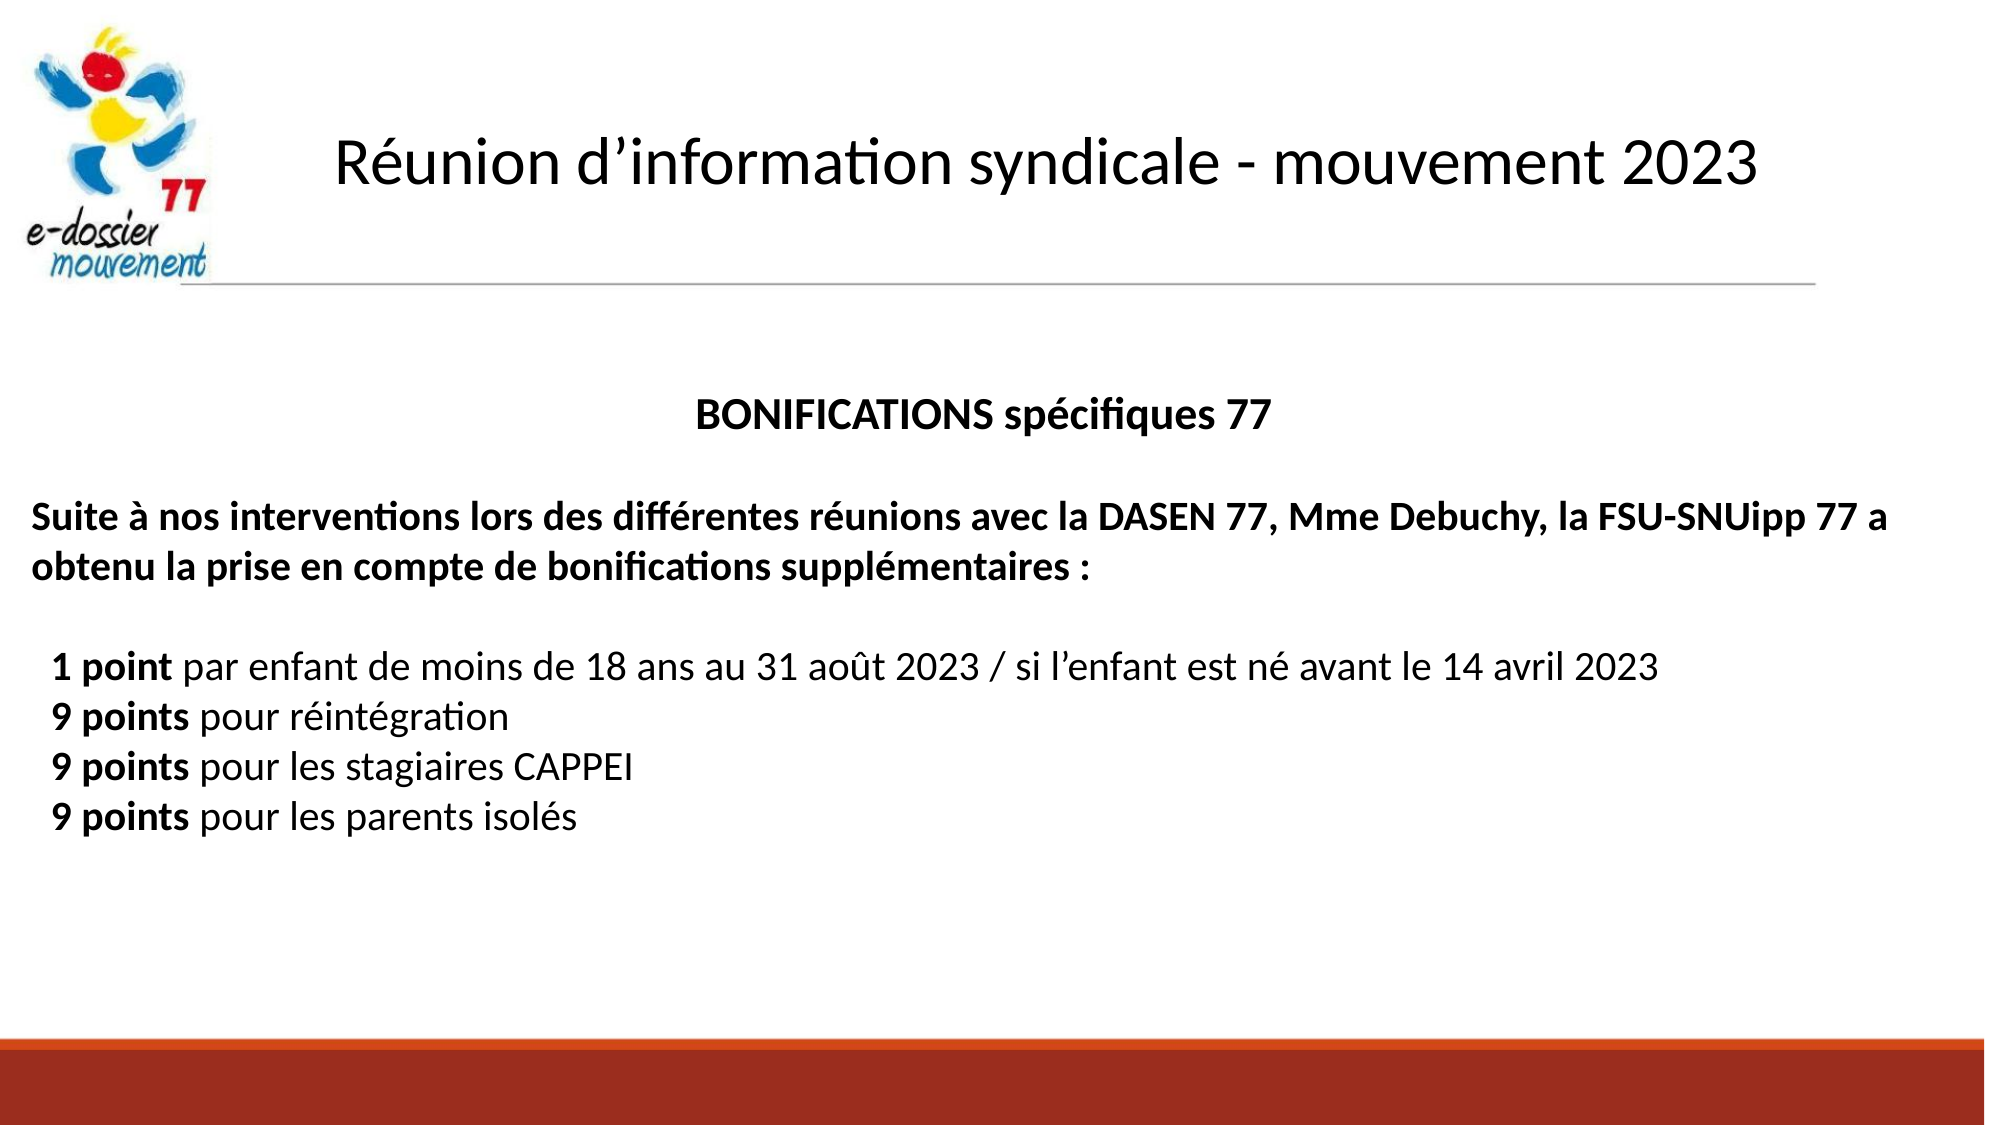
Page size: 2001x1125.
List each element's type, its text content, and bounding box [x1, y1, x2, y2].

text_box Réunion d’information syndicale - mouvement 2023 BONIFICATIONS spécifiques 77 Suite à nos interventions lors des différentes réunions avec la DASEN 77, Mme Debuchy, la FSU-SNUipp 77 a obtenu la prise en compte de bonifications supplémentaires : 1 point par enfant de moins de 18 ans au 31 août 2023 / si l’enfant est né avant le 14 avril 2023 9 points pour réintégration 9 points pour les stagiaires CAPPEI 9 points pour les parents isolés [0, 0, 1985, 1125]
